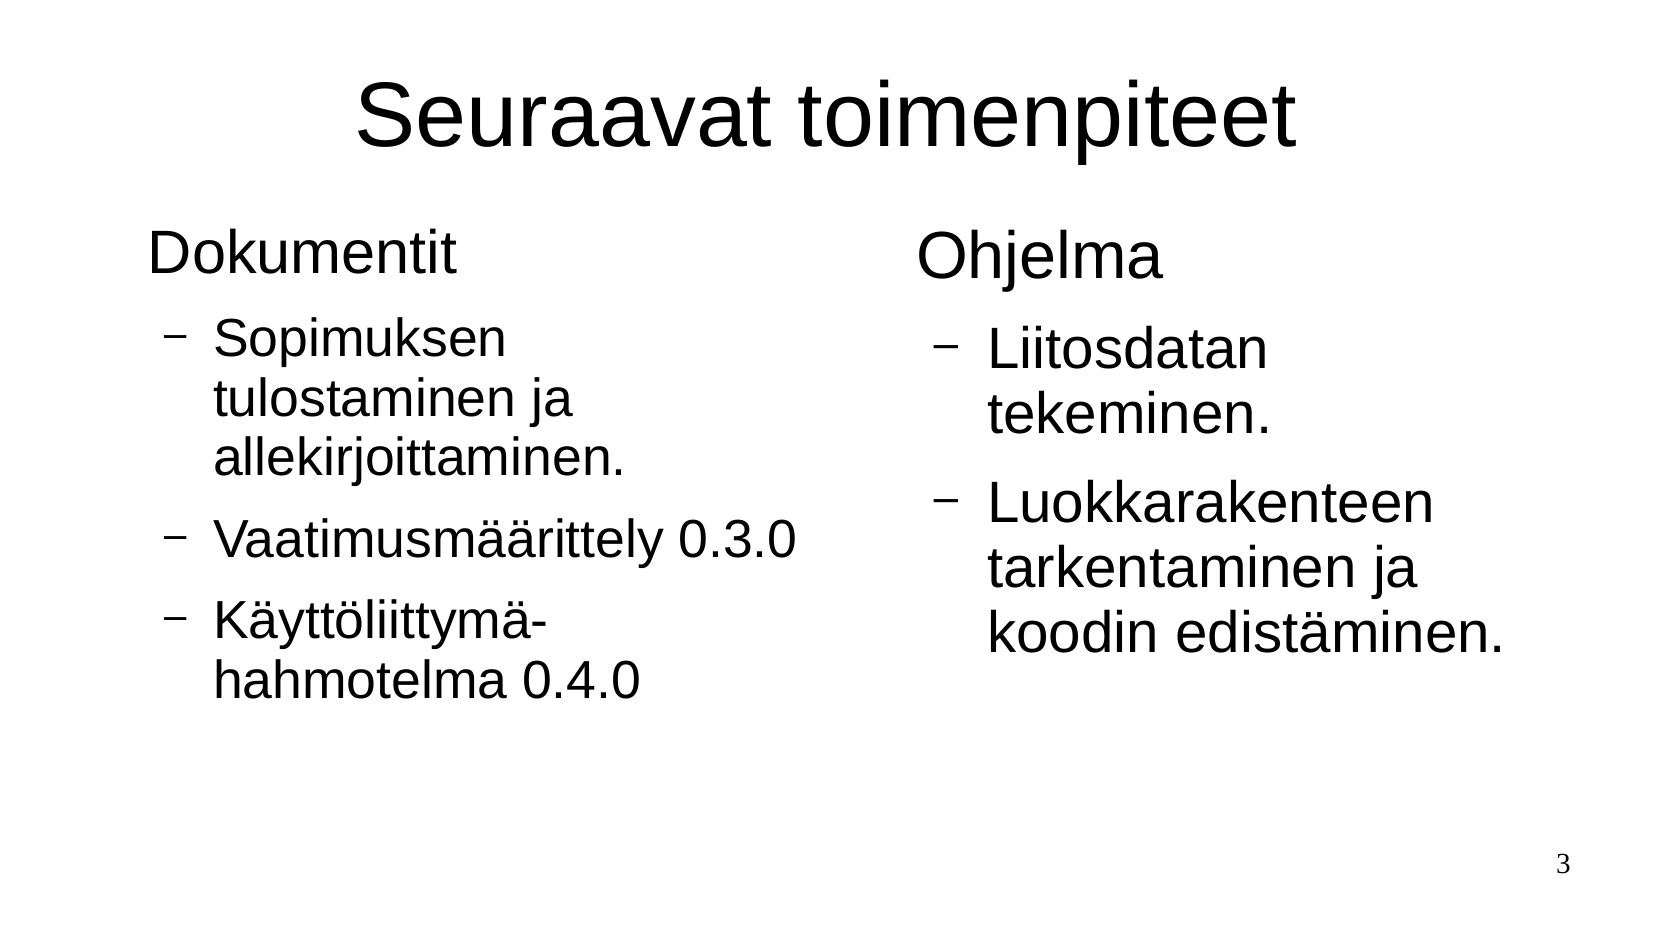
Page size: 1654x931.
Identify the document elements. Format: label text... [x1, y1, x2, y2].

list Ohjelma Liitosdatan tekeminen. Luokkarakenteen tarkentaminen ja koodin edistäminen. [845, 217, 1572, 758]
title Seuraavat toimenpiteet [82, 37, 1571, 193]
list Dokumentit Sopimuksen tulostaminen ja allekirjoittaminen. Vaatimusmäärittely 0.3.0 Käyttöliittymä-hahmotelma 0.4.0 [82, 217, 809, 758]
